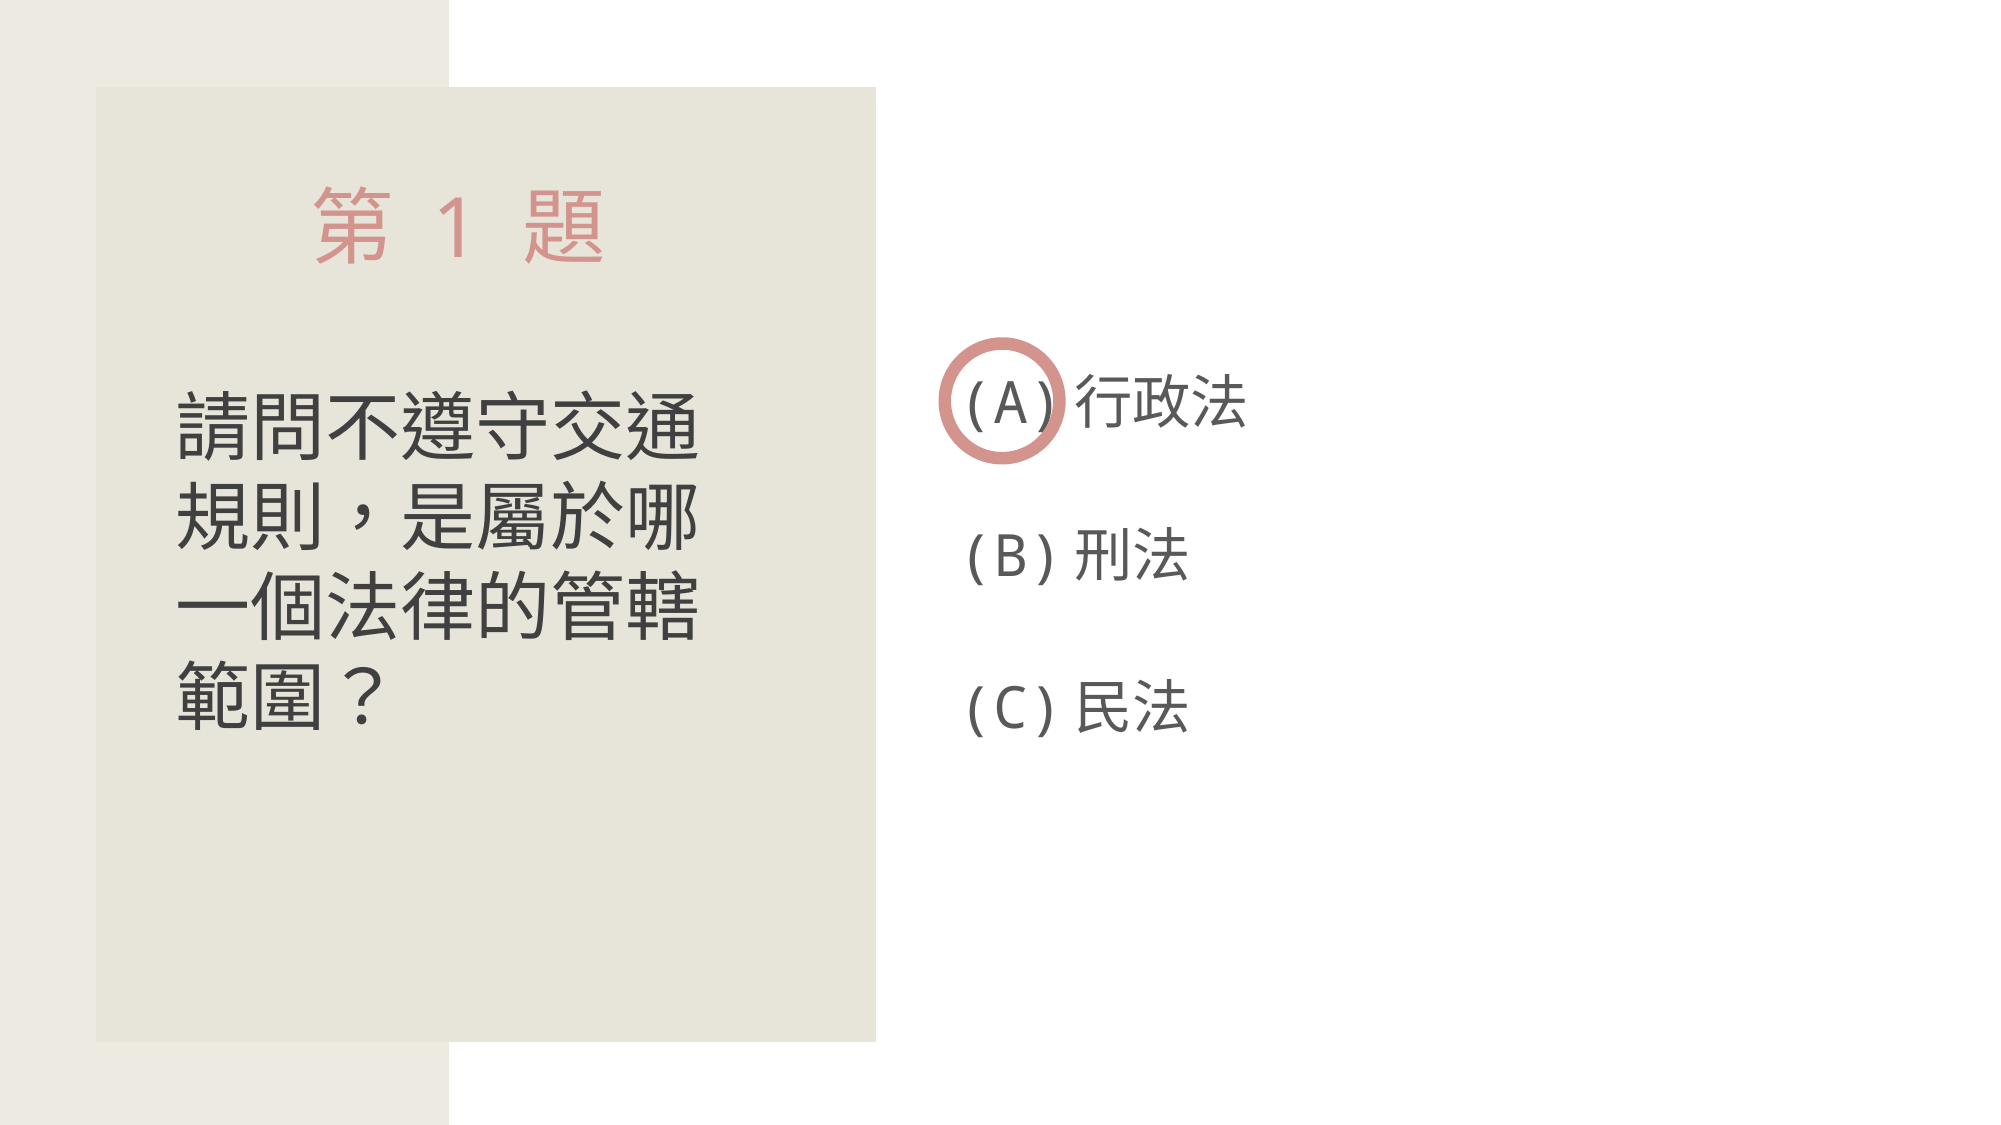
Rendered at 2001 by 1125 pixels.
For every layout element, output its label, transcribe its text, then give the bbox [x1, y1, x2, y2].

text_box (A) [943, 427, 954, 444]
text_box (C) [943, 662, 1059, 749]
text_box (A) [943, 357, 955, 375]
text_box (B) [943, 510, 1059, 597]
text_box (A) [952, 357, 1053, 444]
text_box 請問不遵守交通規則，是屬於哪一個法律的管轄範圍？ [160, 369, 756, 749]
text_box (A) [1050, 432, 1059, 444]
text_box 行政法 [1059, 357, 1527, 444]
text_box 第 1 題 [251, 165, 665, 282]
text_box 民法 [1059, 662, 1527, 749]
text_box 刑法 [1059, 510, 1527, 597]
text_box (A) [1050, 357, 1059, 370]
